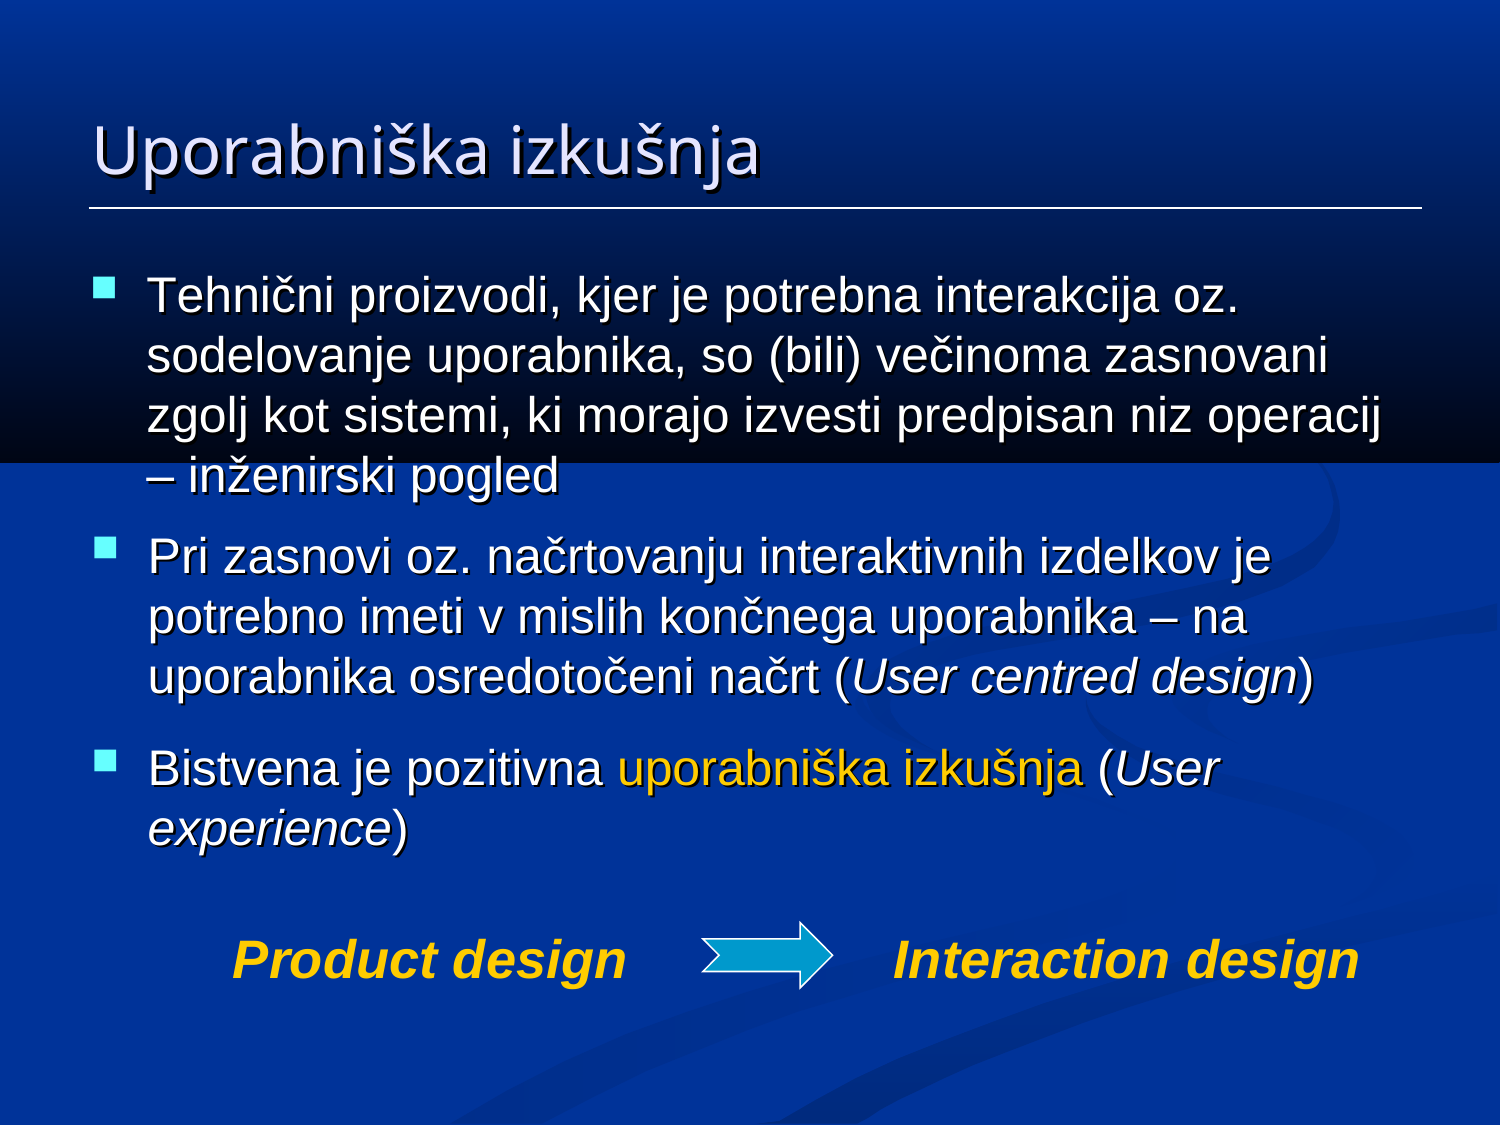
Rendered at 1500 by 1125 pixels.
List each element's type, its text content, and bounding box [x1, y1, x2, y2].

list Tehnični proizvodi, kjer je potrebna interakcija oz. sodelovanje uporabnika, so (bili) večinoma zasnovani zgolj kot sistemi, ki morajo izvesti predpisan niz operacij – inženirski pogled [74, 255, 1424, 516]
text_box Uporabniška izkušnja [76, 54, 1352, 242]
text_box Bistvena je pozitivna uporabniška izkušnja (User experience) [76, 727, 1425, 870]
text_box Product design [171, 916, 691, 998]
text_box Interaction design [868, 916, 1388, 998]
text_box [702, 922, 833, 988]
text_box Pri zasnovi oz. načrtovanju interaktivnih izdelkov je potrebno imeti v mislih končnega uporabnika – na uporabnika osredotočeni načrt (User centred design) [76, 515, 1425, 727]
